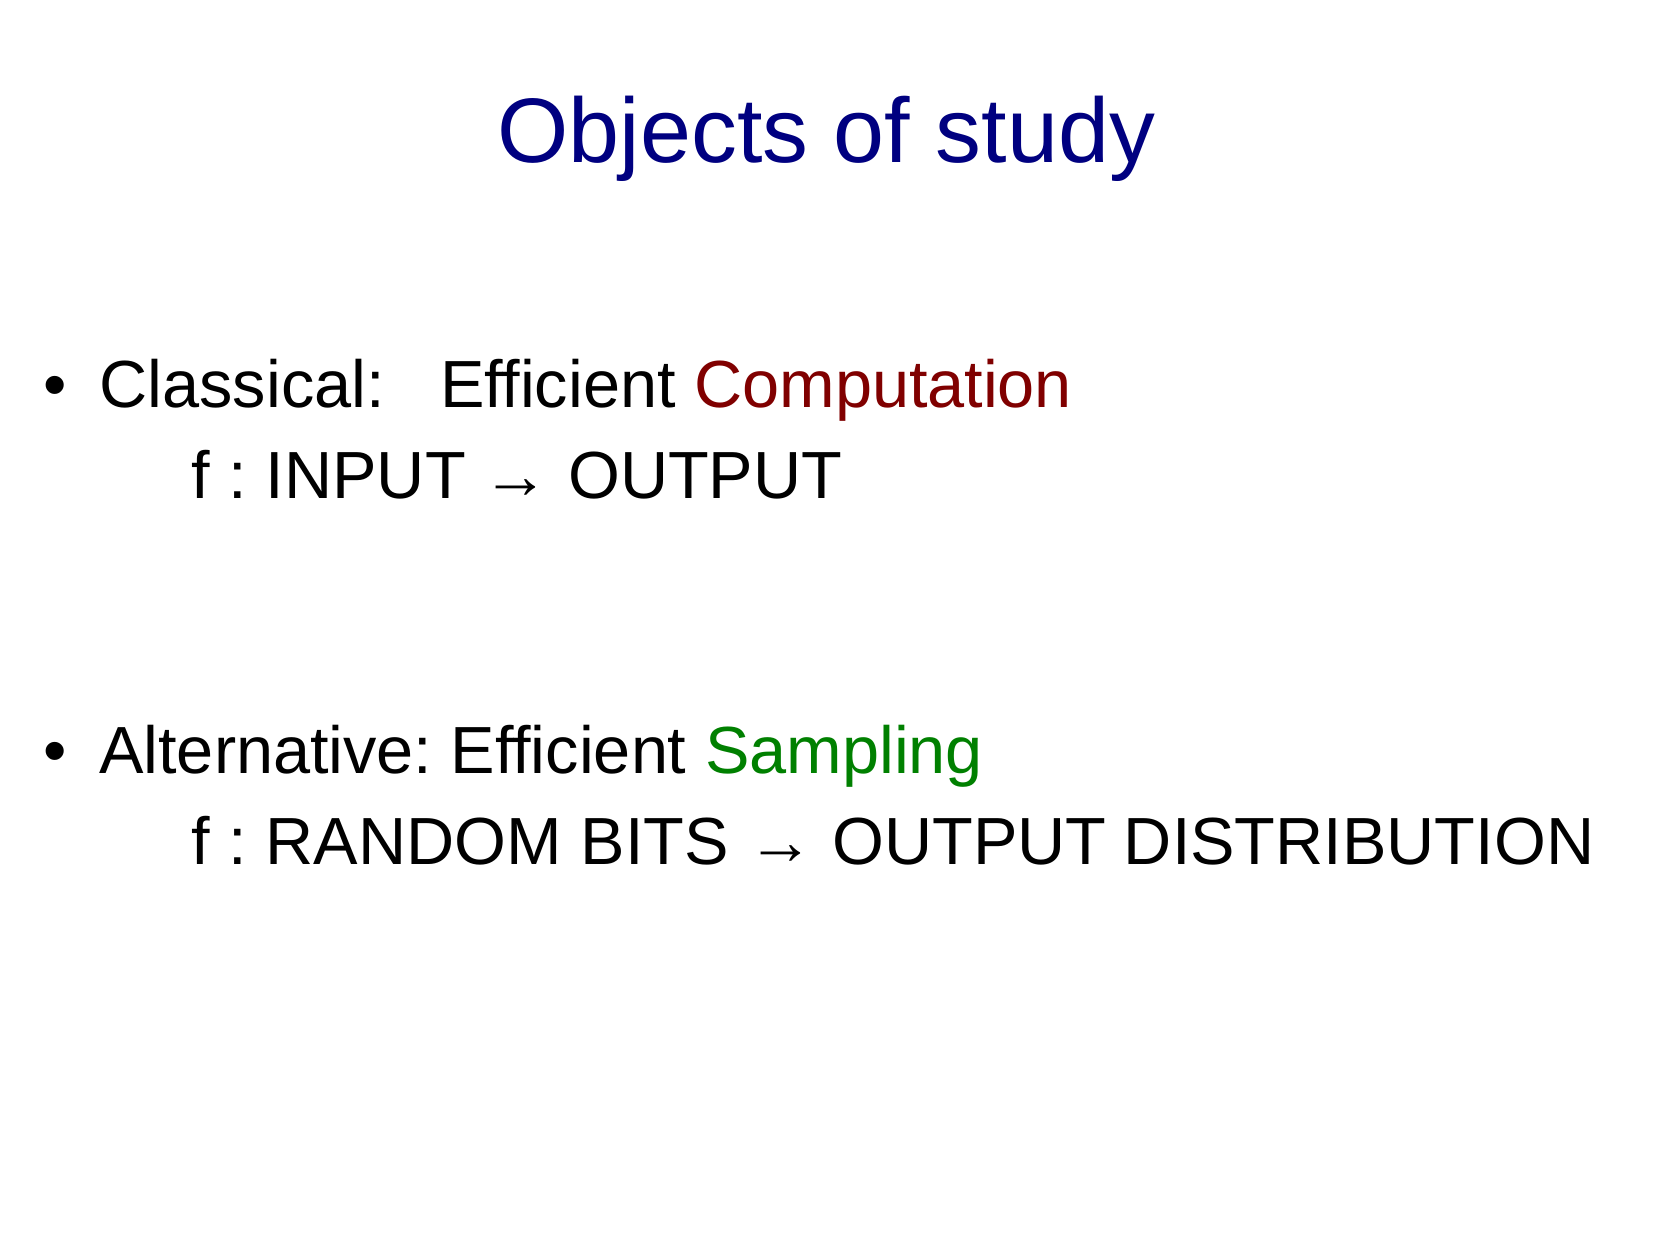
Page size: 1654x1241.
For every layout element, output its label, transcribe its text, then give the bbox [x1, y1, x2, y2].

list Classical: Efficient Computation f : INPUT → OUTPUT Alternative: Efficient Sampling f : RANDOM BITS → OUTPUT DISTRIBUTION [28, 248, 1654, 1199]
title Objects of study [0, 27, 1654, 235]
